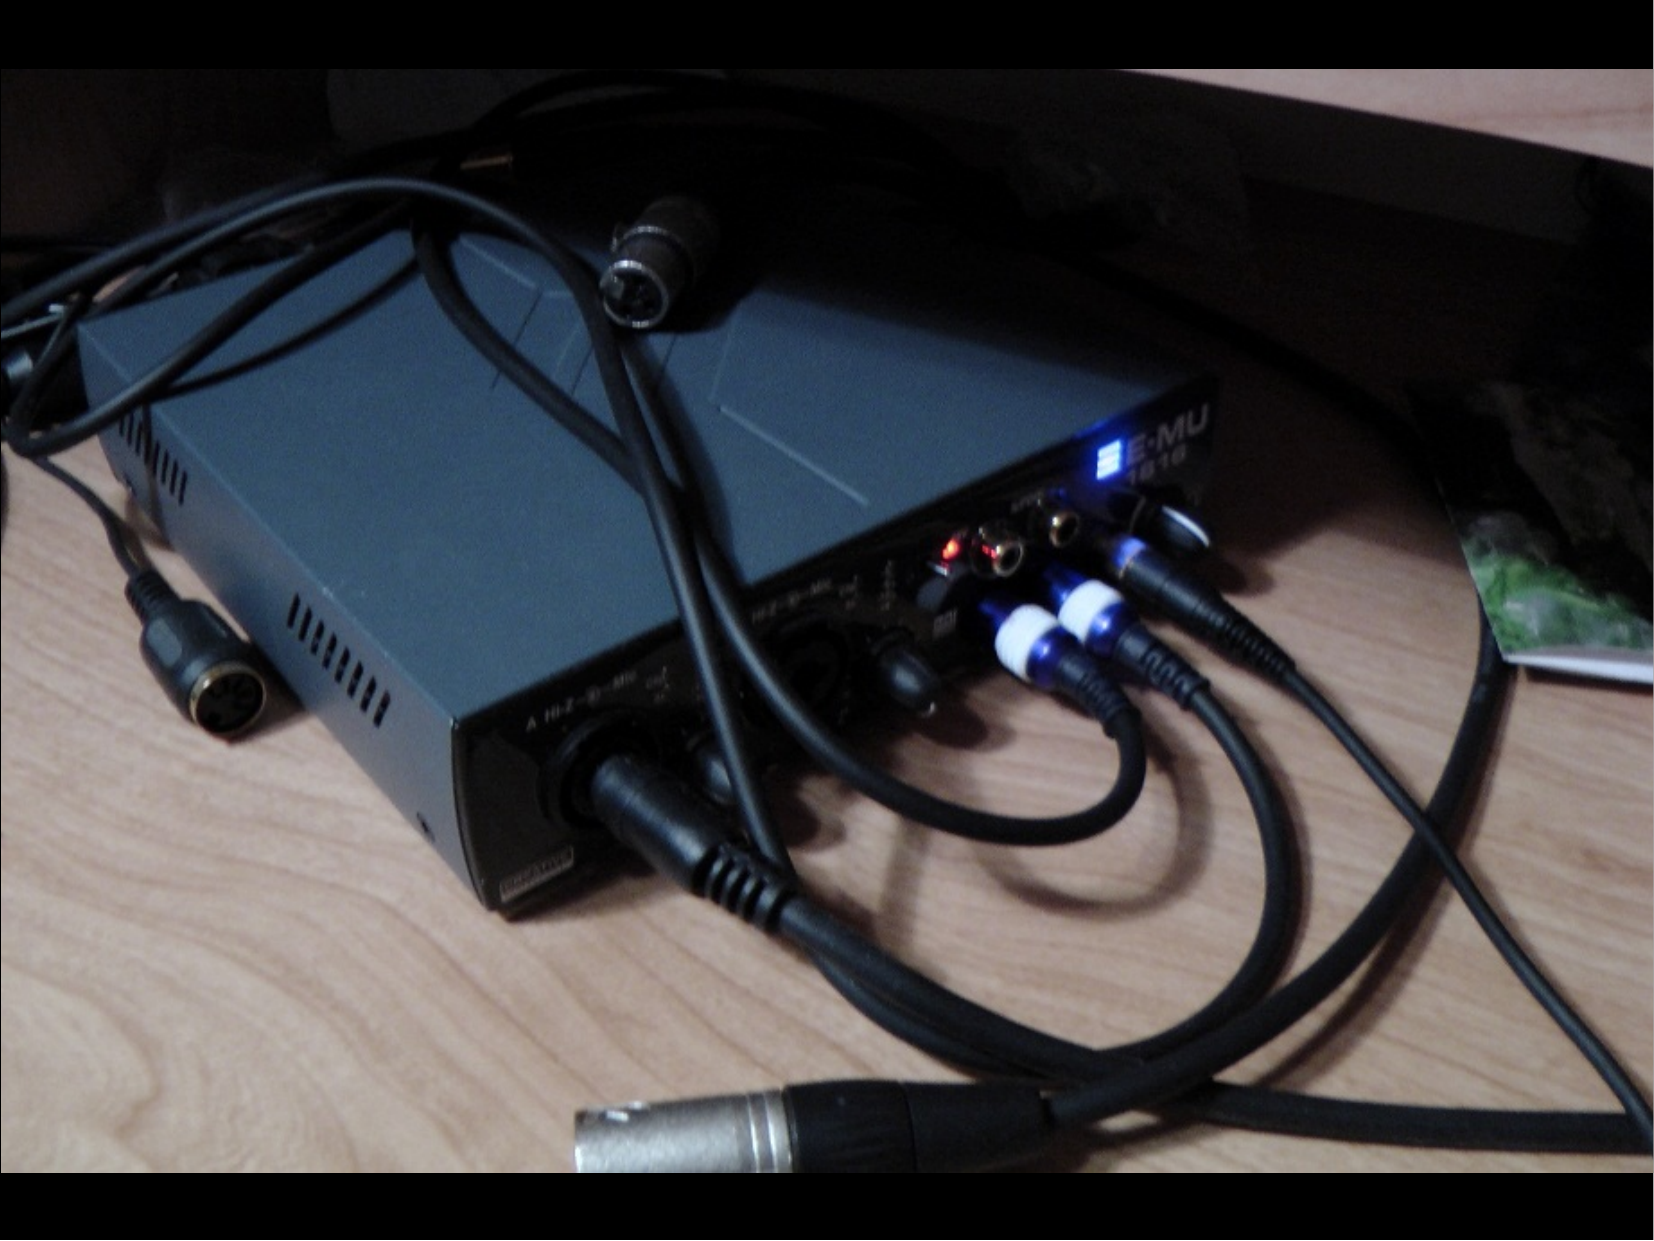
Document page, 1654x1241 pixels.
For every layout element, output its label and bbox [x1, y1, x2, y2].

picture [1, 69, 1654, 1173]
